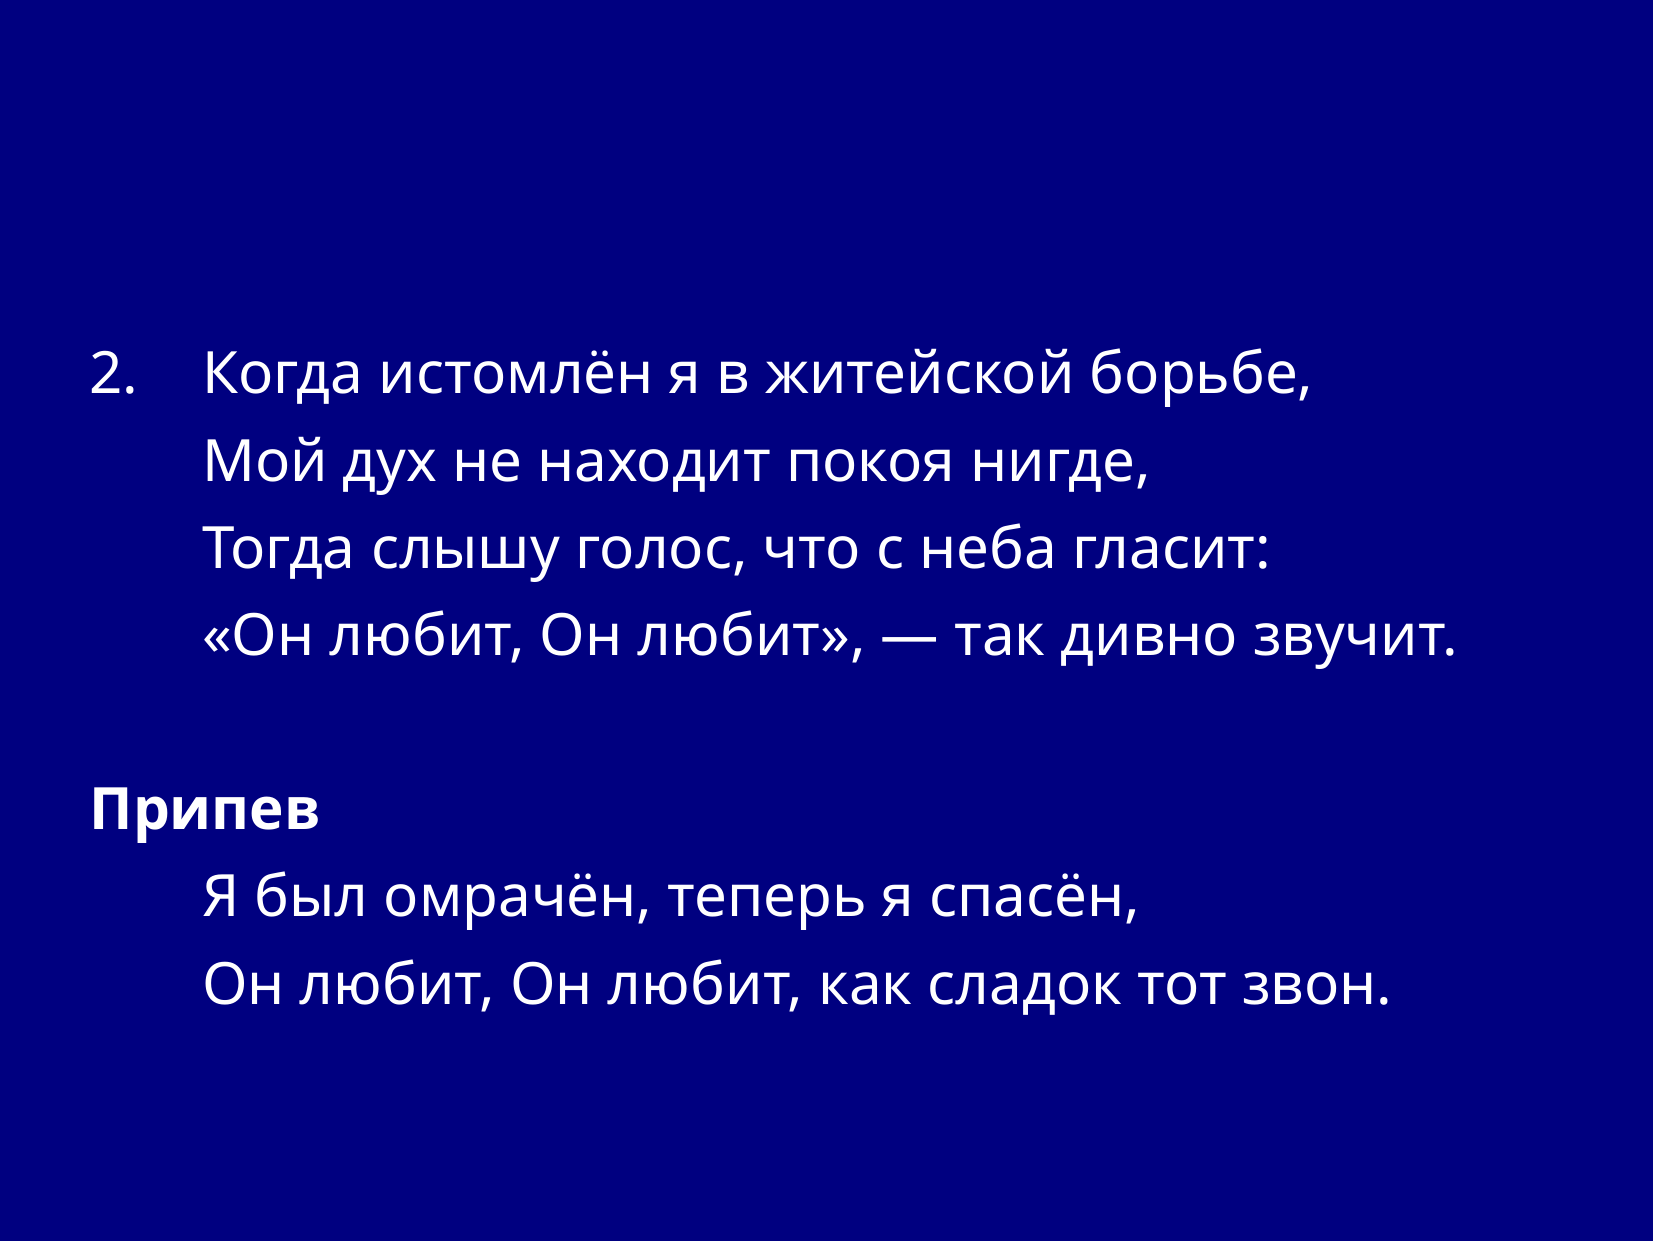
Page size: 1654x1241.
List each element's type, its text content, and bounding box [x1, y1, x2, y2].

text_box 2. Когда истомлён я в житейской борьбе, Мой дух не находит покоя нигде, Тогда слышу голос, что с неба гласит: «Он любит, Он любит», — так дивно звучит. Припев Я был омрачён, теперь я спасён, Он любит, Он любит, как сладок тот звон. [75, 150, 1653, 1163]
